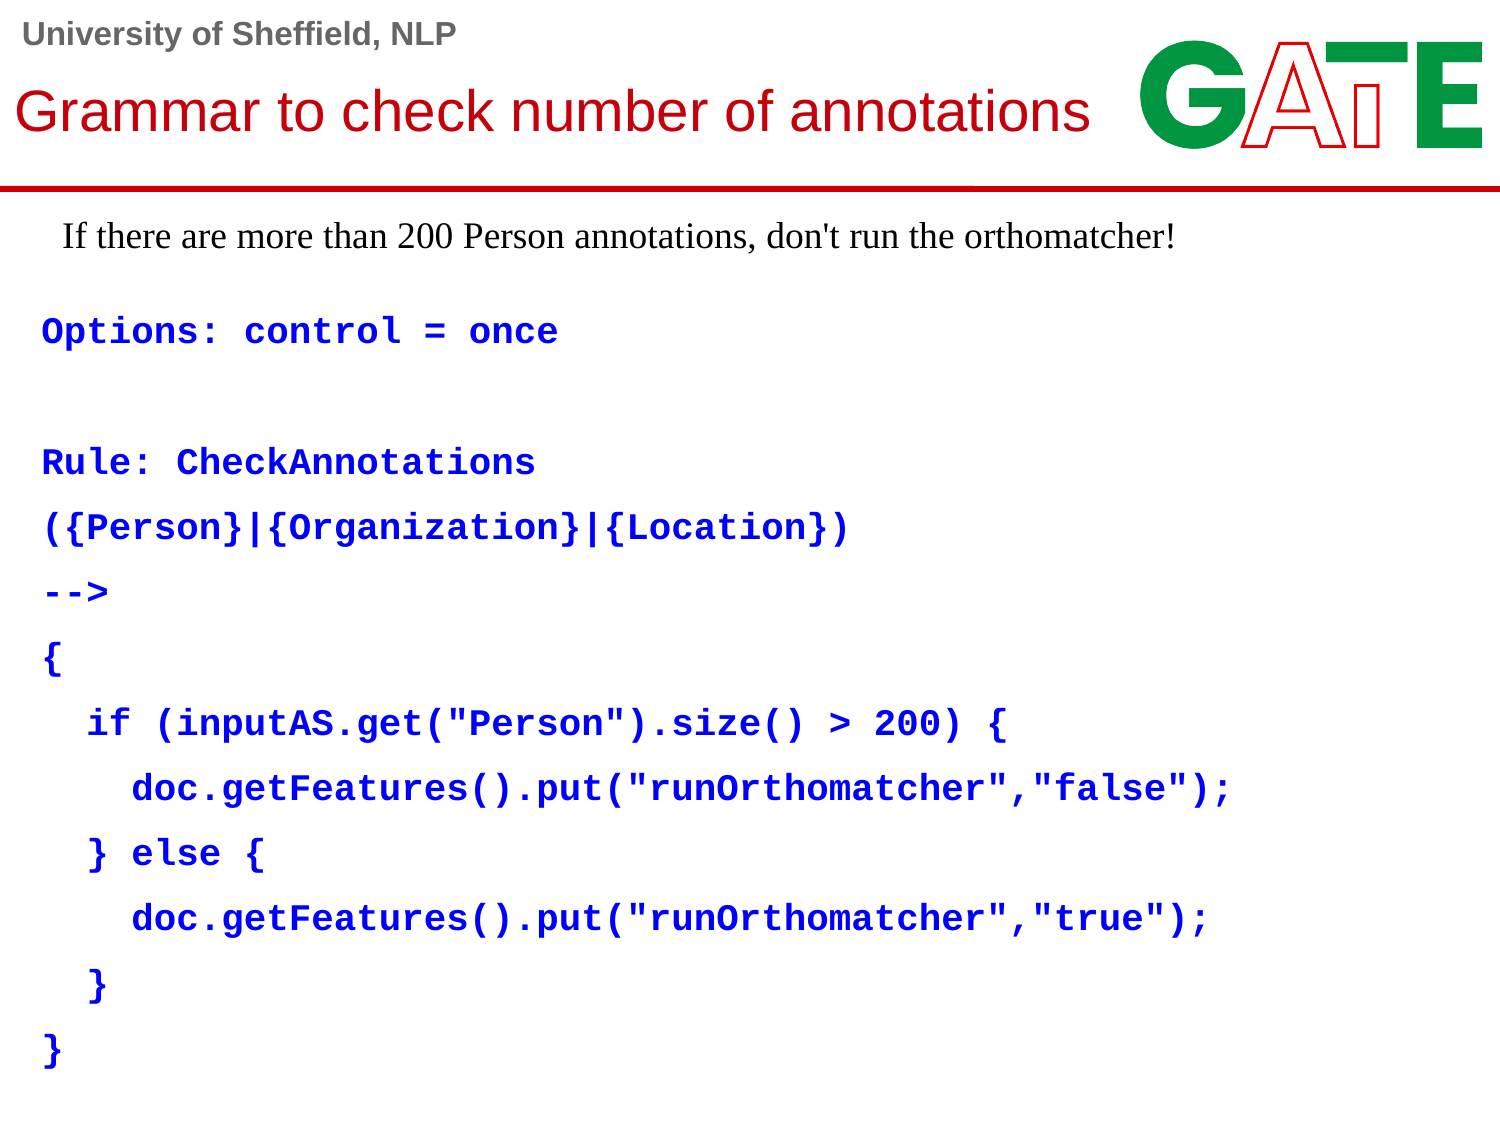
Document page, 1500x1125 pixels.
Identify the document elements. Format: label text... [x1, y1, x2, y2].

list Options: control = once Rule: CheckAnnotations ({Person}|{Organization}|{Location}) --> { if (inputAS.get("Person").size() > 200) { doc.getFeatures().put("runOrthomatcher","false"); } else { doc.getFeatures().put("runOrthomatcher","true"); } } [23, 295, 1471, 1096]
title Grammar to check number of annotations [0, 11, 1237, 204]
text_box If there are more than 200 Person annotations, don't run the orthomatcher! [47, 203, 1394, 264]
picture [1237, 23, 1489, 166]
